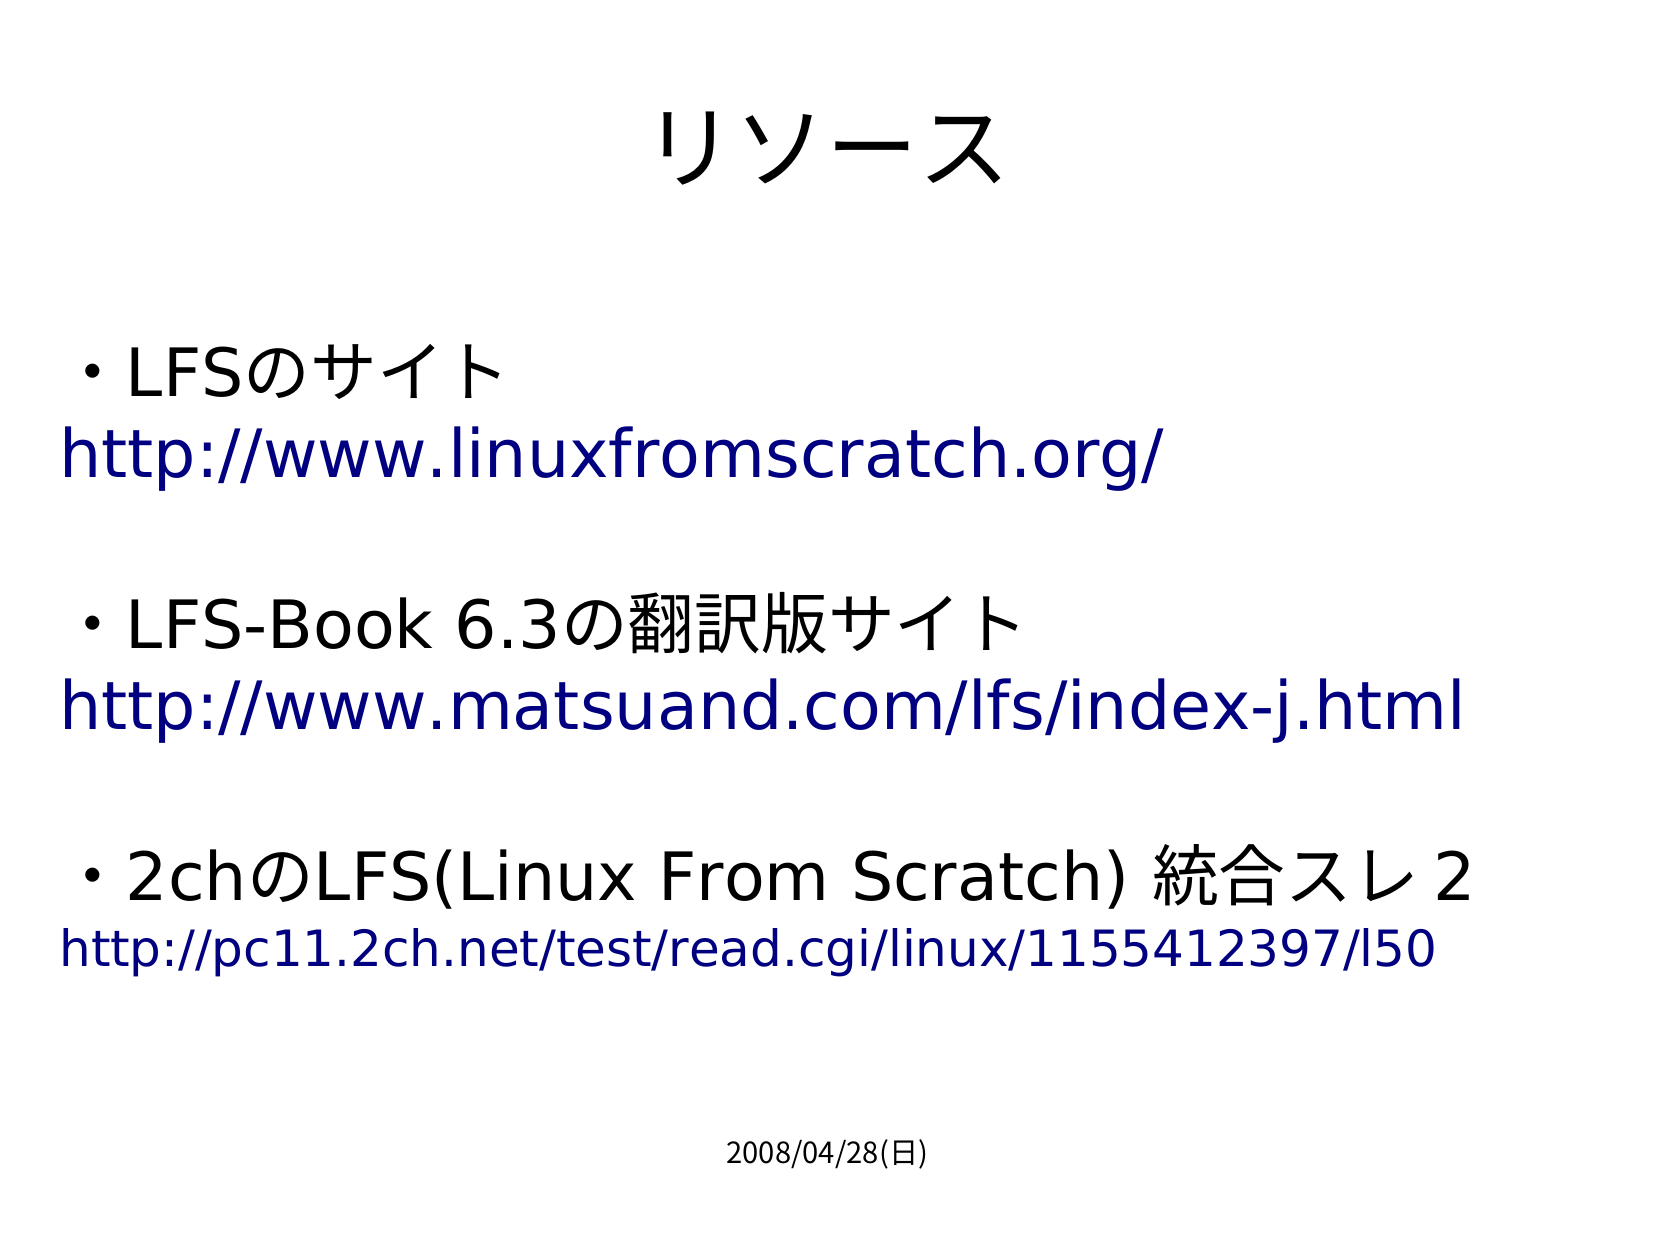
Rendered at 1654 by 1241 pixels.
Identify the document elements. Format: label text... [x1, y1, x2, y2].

subtitle ・LFSのサイト http://www.linuxfromscratch.org/ ・LFS-Book 6.3の翻訳版サイト http://www.matsuand.com/lfs/index-j.html ・2chのLFS(Linux From Scratch) 統合スレ 2 http://pc11.2ch.net/test/read.cgi/linux/1155412397/l50 [59, 268, 1548, 1087]
title リソース [82, 37, 1571, 245]
